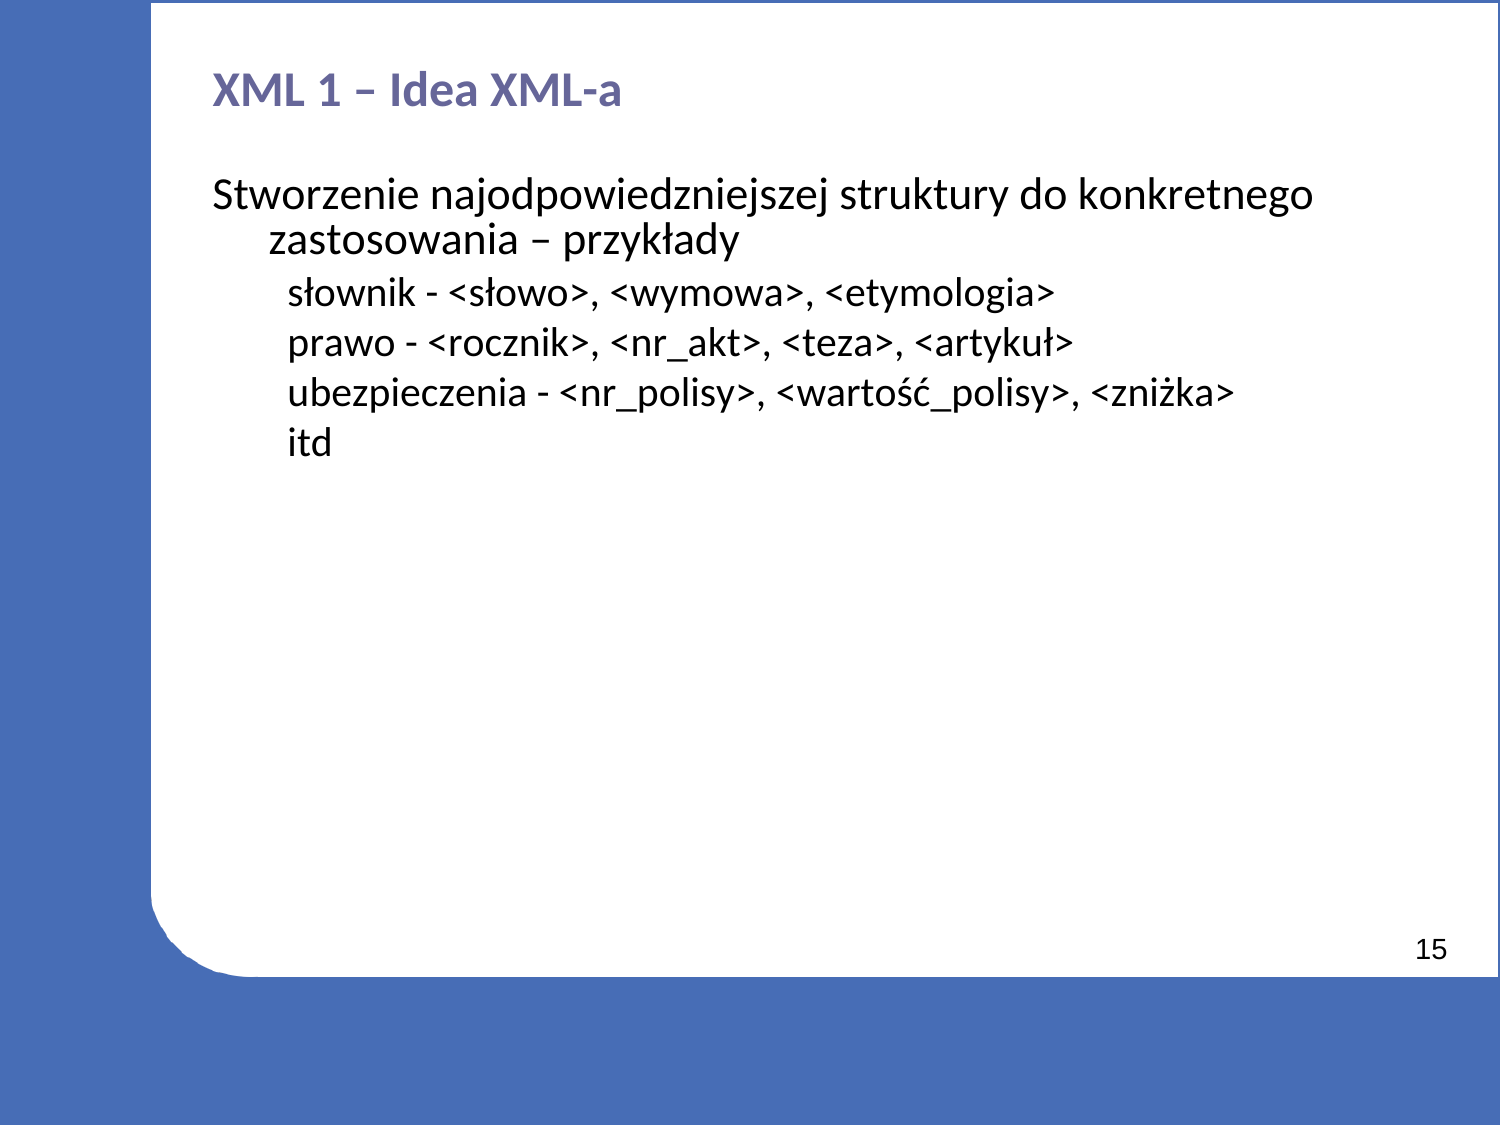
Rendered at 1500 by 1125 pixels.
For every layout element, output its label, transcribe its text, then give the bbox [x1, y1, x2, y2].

list Stworzenie najodpowiedzniejszej struktury do konkretnego zastosowania – przykłady słownik - <słowo>, <wymowa>, <etymologia> prawo - <rocznik>, <nr_akt>, <teza>, <artykuł> ubezpieczenia - <nr_polisy>, <wartość_polisy>, <zniżka> itd [212, 174, 1448, 926]
picture [0, 0, 1500, 1125]
title XML 1 – Idea XML-a [212, 24, 1447, 164]
